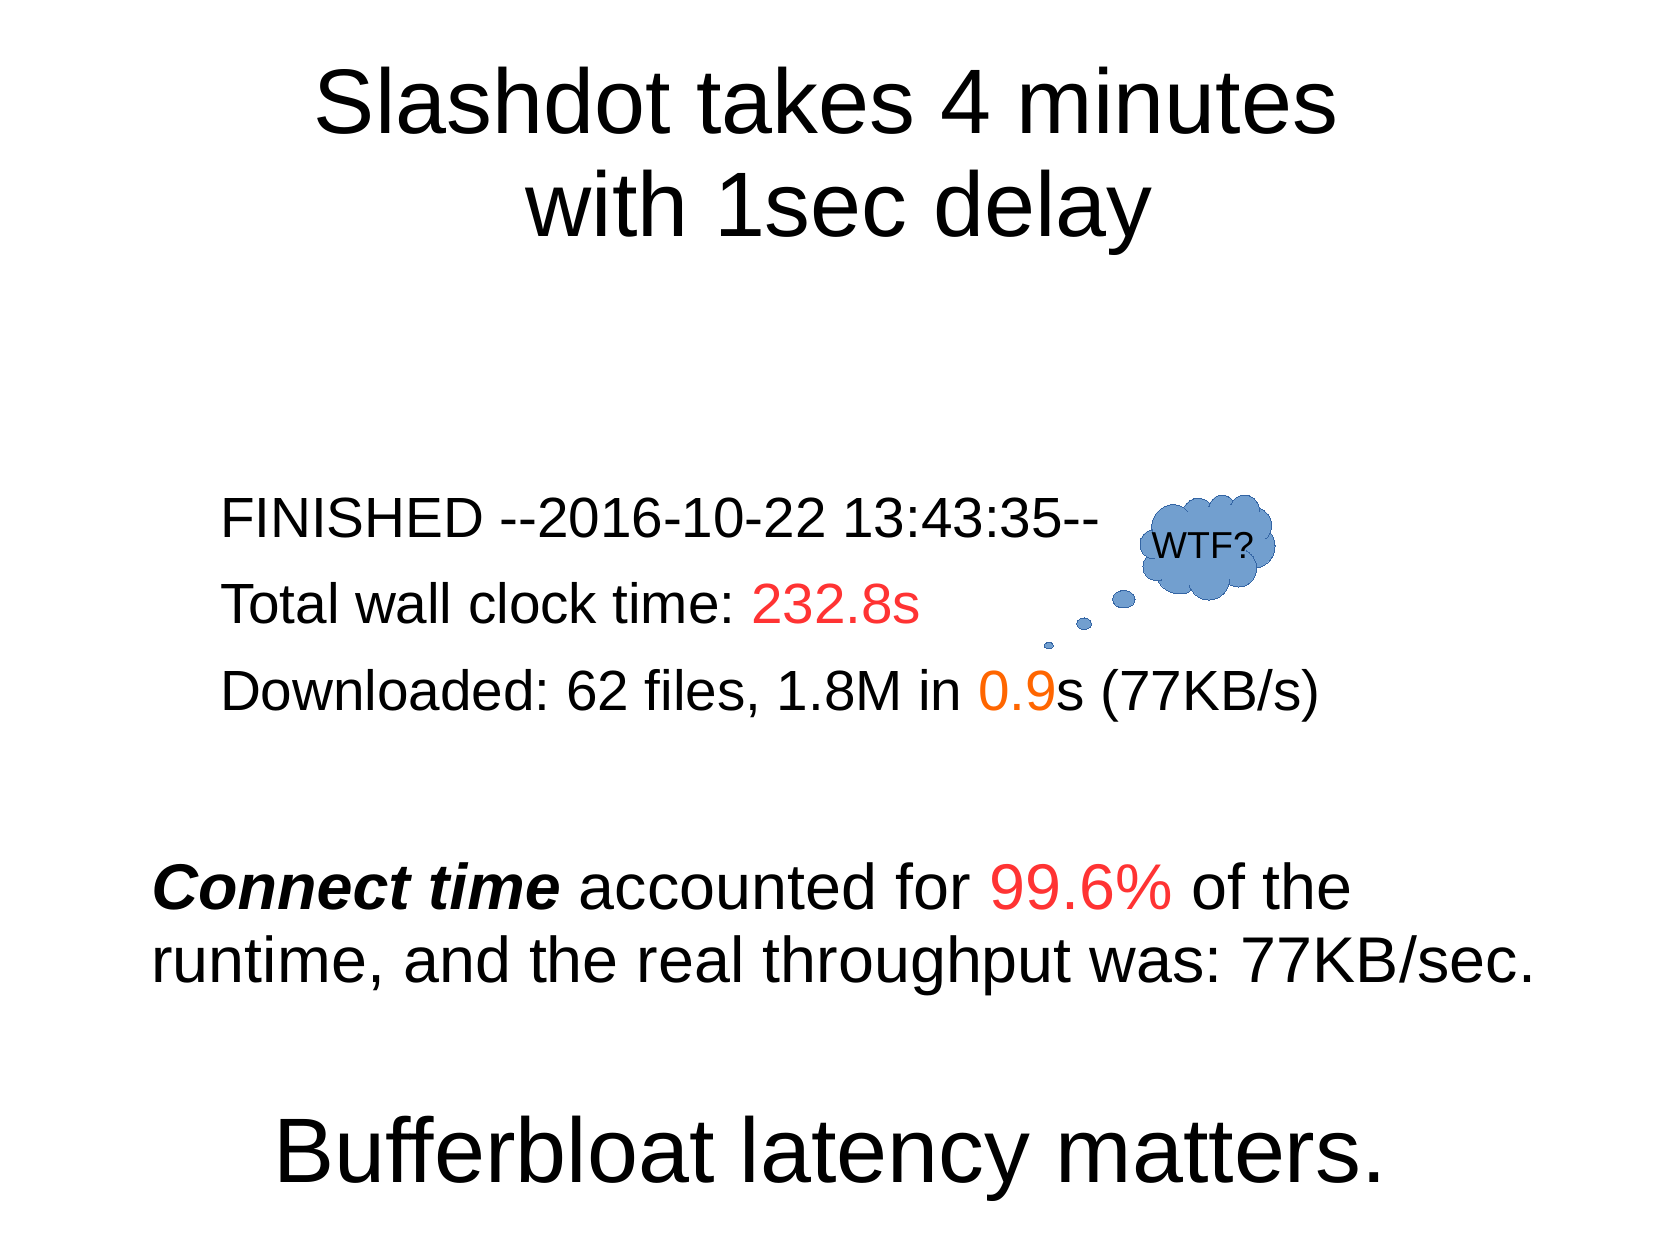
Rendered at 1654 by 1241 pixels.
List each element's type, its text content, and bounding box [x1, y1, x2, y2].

text_box WTF? [1076, 617, 1092, 630]
text_box WTF? [1140, 495, 1276, 601]
title Slashdot takes 4 minutes with 1sec delay [82, 0, 1571, 290]
list FINISHED --2016-10-22 13:43:35-- Total wall clock time: 232.8s Downloaded: 62 files, 1.8M in 0.9s (77KB/s) Connect time accounted for 99.6% of the runtime, and the real throughput was: 77KB/sec. [82, 290, 1571, 1010]
text_box WTF? [1112, 590, 1136, 608]
title Bufferbloat latency matters. [86, 997, 1576, 1241]
